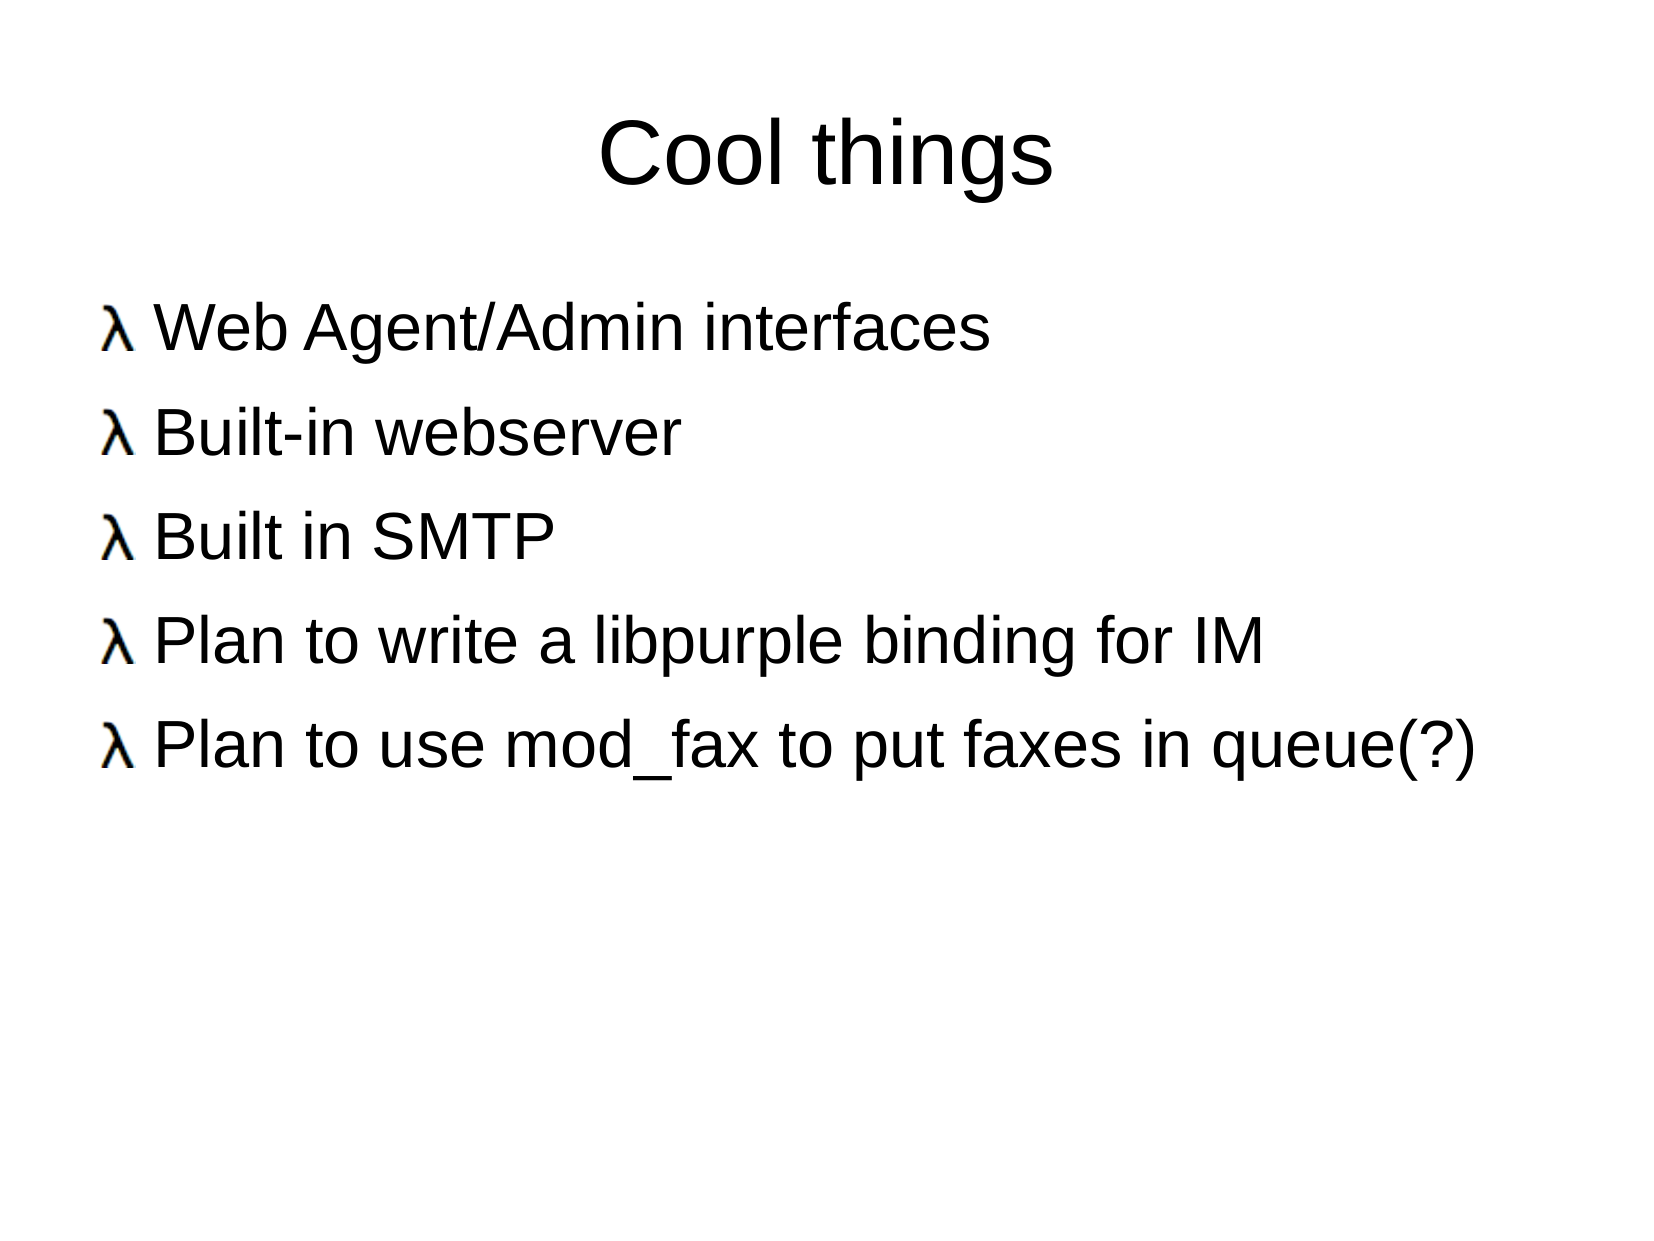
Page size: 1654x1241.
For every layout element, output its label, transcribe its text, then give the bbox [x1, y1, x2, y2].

title Cool things [82, 56, 1571, 250]
list Web Agent/Admin interfaces Built-in webserver Built in SMTP Plan to write a libpurple binding for IM Plan to use mod_fax to put faxes in queue(?) [82, 290, 1571, 1094]
